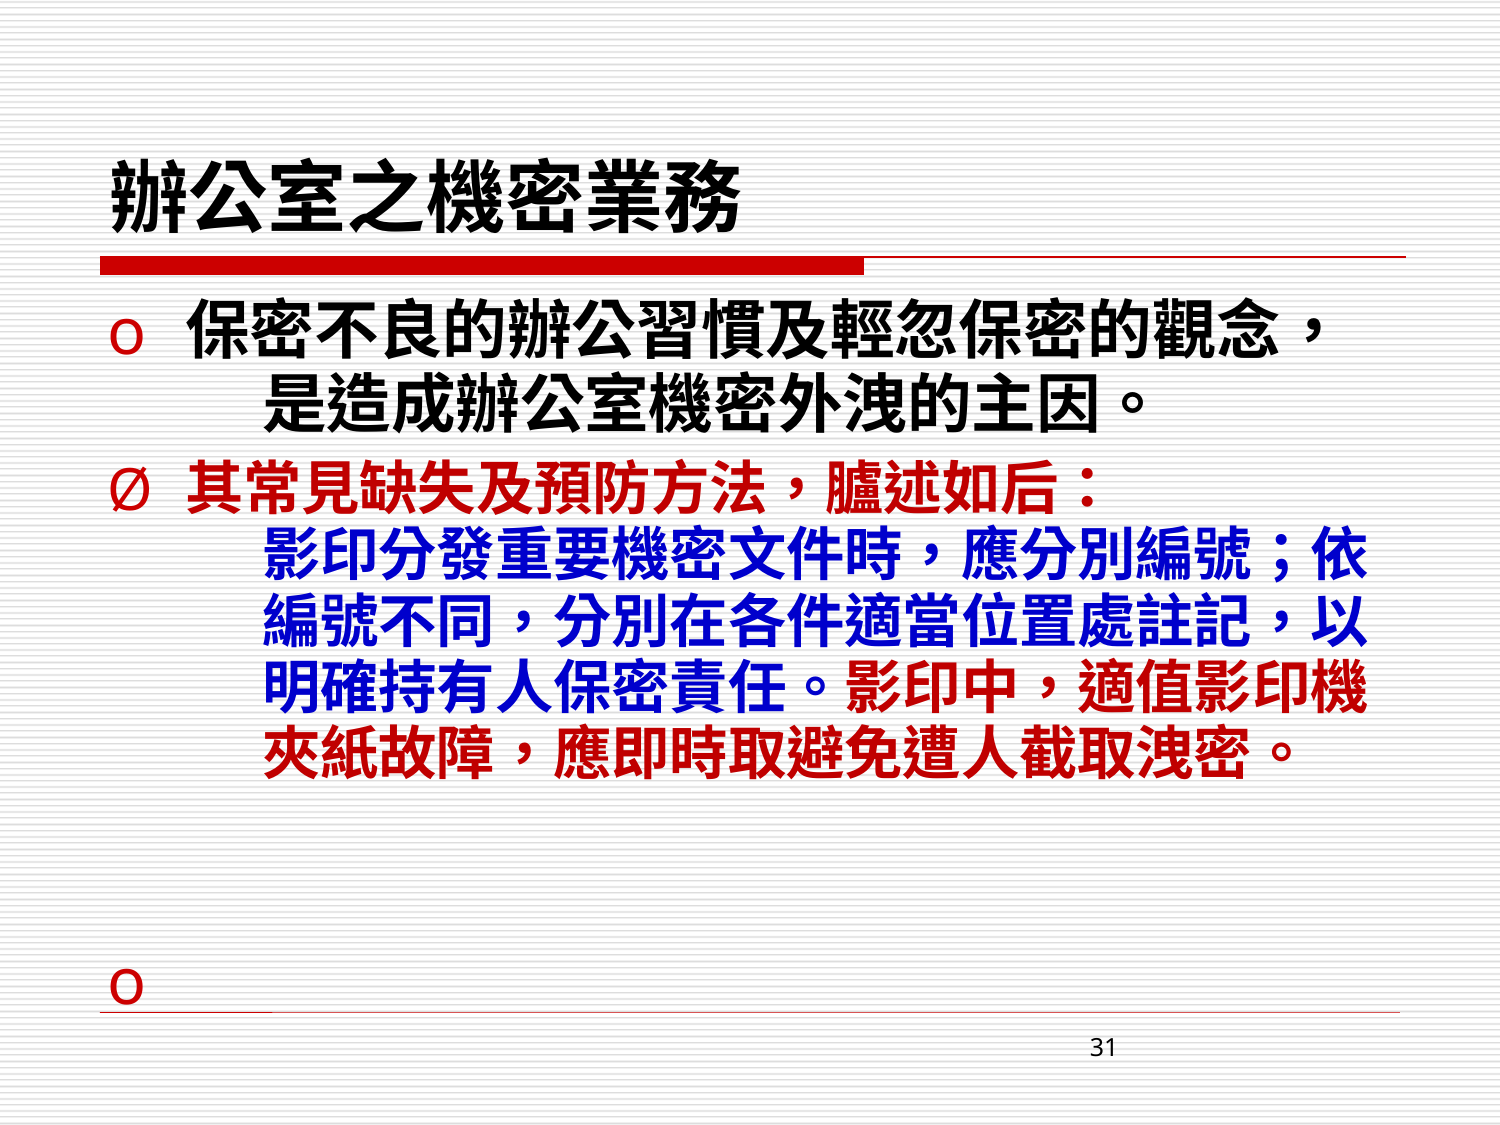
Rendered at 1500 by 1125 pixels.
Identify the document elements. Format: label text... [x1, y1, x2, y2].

list 保密不良的辦公習慣及輕忽保密的觀念，是造成辦公室機密外洩的主因。 其常見缺失及預防方法，臚述如后： 影印分發重要機密文件時，應分別編號；依編號不同，分別在各件適當位置處註記，以明確持有人保密責任。影印中，適值影印機夾紙故障，應即時取避免遭人截取洩密。 [92, 287, 1406, 988]
text_box [1074, 1024, 1400, 1103]
title 辦公室之機密業務 [94, 50, 1407, 250]
